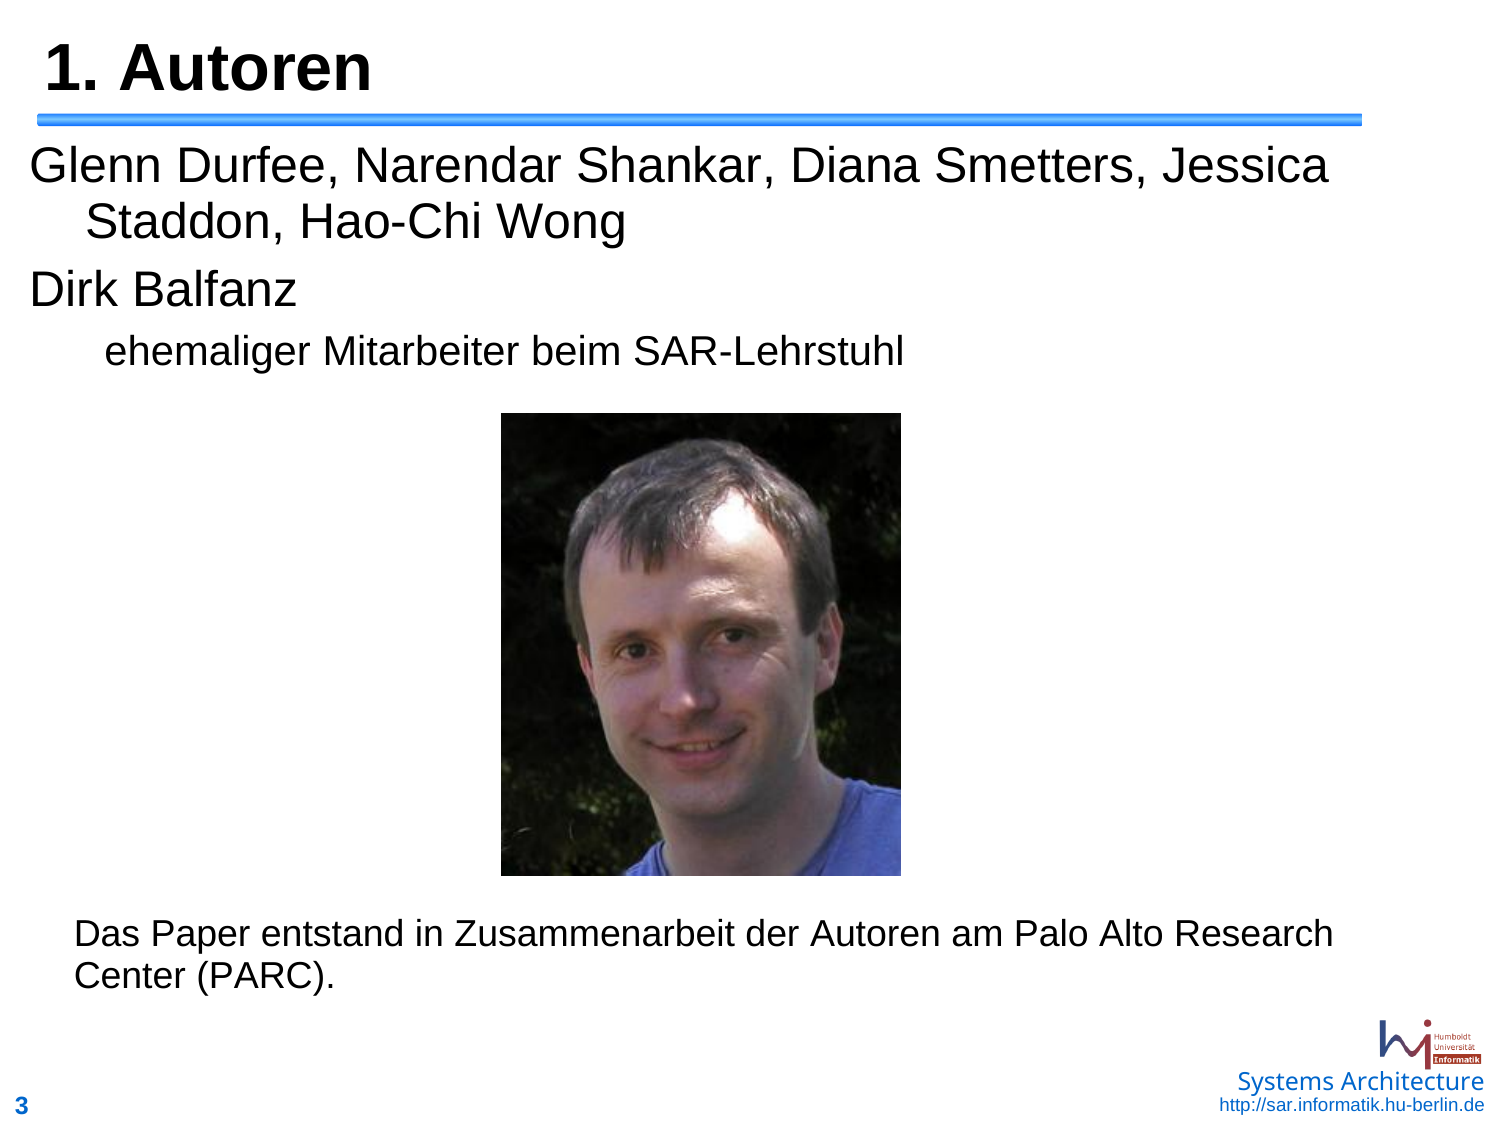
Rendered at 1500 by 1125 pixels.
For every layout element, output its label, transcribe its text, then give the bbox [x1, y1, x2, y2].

picture [1376, 1016, 1483, 1071]
picture [501, 413, 901, 876]
list Glenn Durfee, Narendar Shankar, Diana Smetters, Jessica Staddon, Hao-Chi Wong Dirk Balfanz ehemaliger Mitarbeiter beim SAR-Lehrstuhl [29, 137, 1500, 562]
title 1. Autoren [29, 11, 1500, 123]
text_box Das Paper entstand in Zusammenarbeit der Autoren am Palo Alto Research Center (PARC). [59, 905, 1388, 1004]
